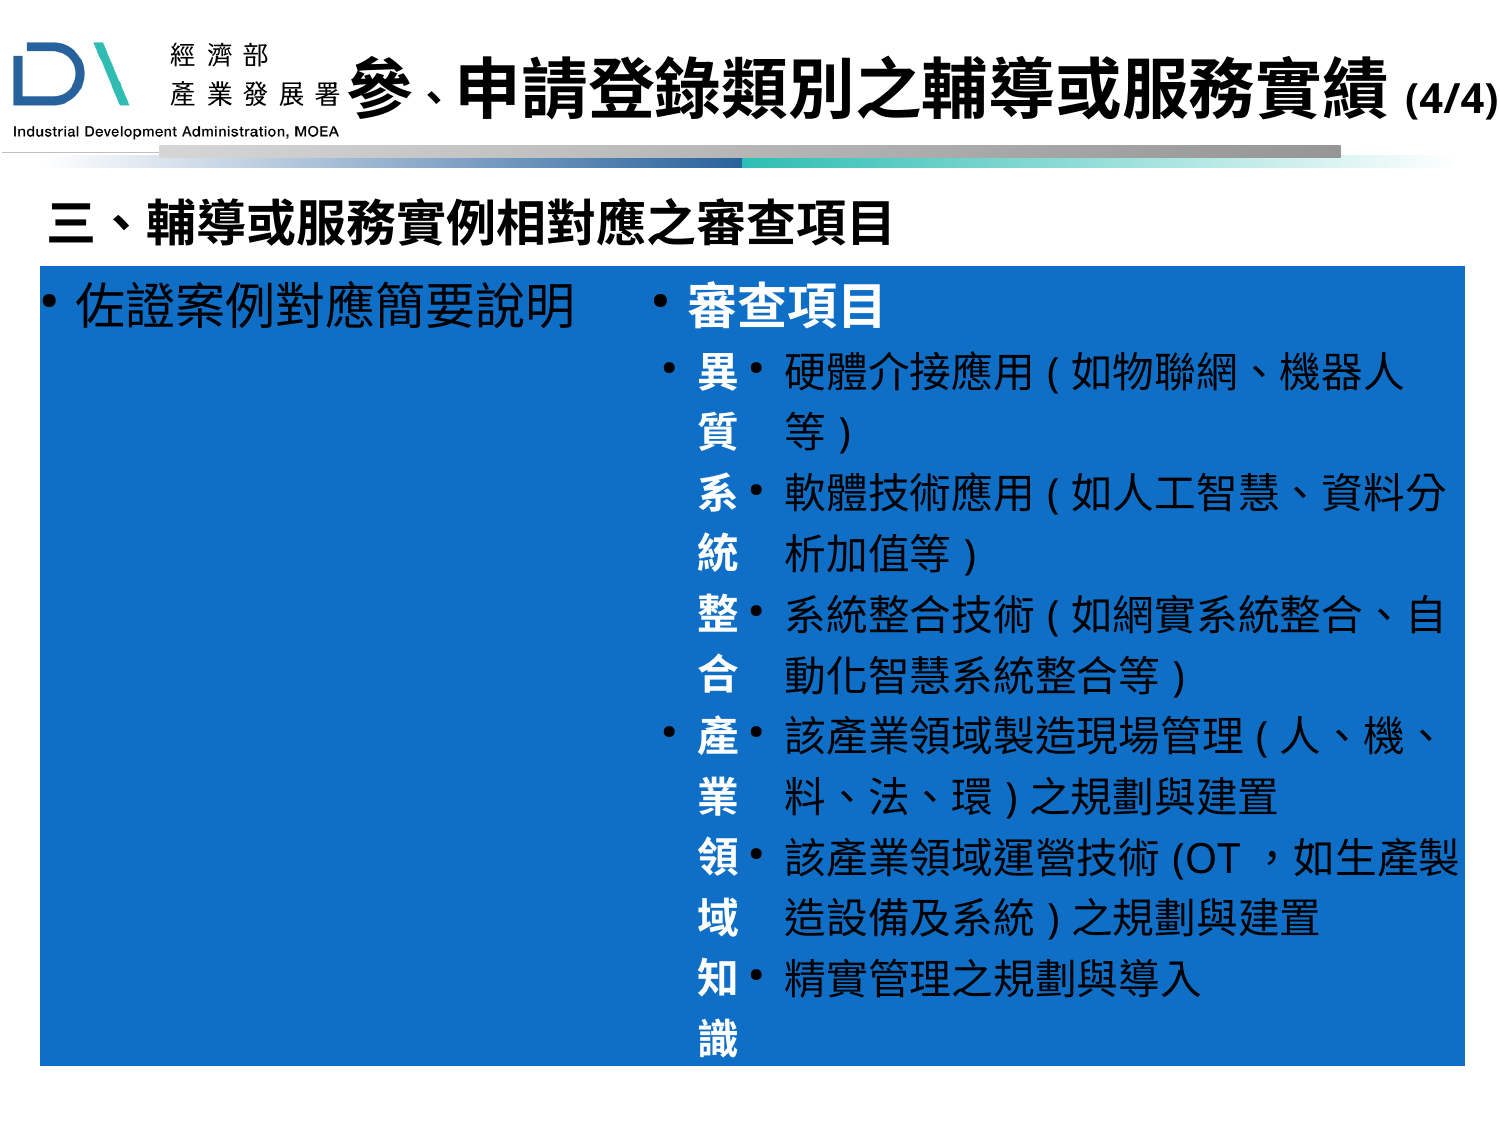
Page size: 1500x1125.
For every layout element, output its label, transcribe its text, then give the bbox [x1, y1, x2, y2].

table_cell 軟體技術應用(如人工智慧、資料分析加值等) [749, 460, 1465, 582]
table_cell [40, 703, 652, 825]
text_box 參、申請登錄類別之輔導或服務實績(4/4) [316, 39, 1500, 136]
text_box [159, 146, 1341, 158]
text_box 三、輔導或服務實例相對應之審查項目 [31, 183, 1456, 282]
table_cell 異質系統整合 [652, 339, 749, 703]
table_cell [40, 582, 652, 703]
table_cell 該產業領域運營技術(OT，如生產製造設備及系統)之規劃與建置 [749, 825, 1465, 946]
table_cell 硬體介接應用(如物聯網、機器人等) [749, 339, 1465, 460]
table_cell 產業領域知識 [652, 703, 749, 1066]
table_header 審查項目 [652, 266, 1465, 339]
table_cell [40, 825, 652, 946]
table_cell [40, 946, 652, 1066]
table_cell [40, 339, 652, 460]
table_header 佐證案例對應簡要說明 [40, 266, 652, 339]
table_cell 系統整合技術(如網實系統整合、自動化智慧系統整合等) [749, 582, 1465, 703]
table_cell 精實管理之規劃與導入 [749, 946, 1465, 1066]
table_cell 該產業領域製造現場管理(人、機、料、法、環)之規劃與建置 [749, 703, 1465, 825]
table_cell [40, 460, 652, 582]
